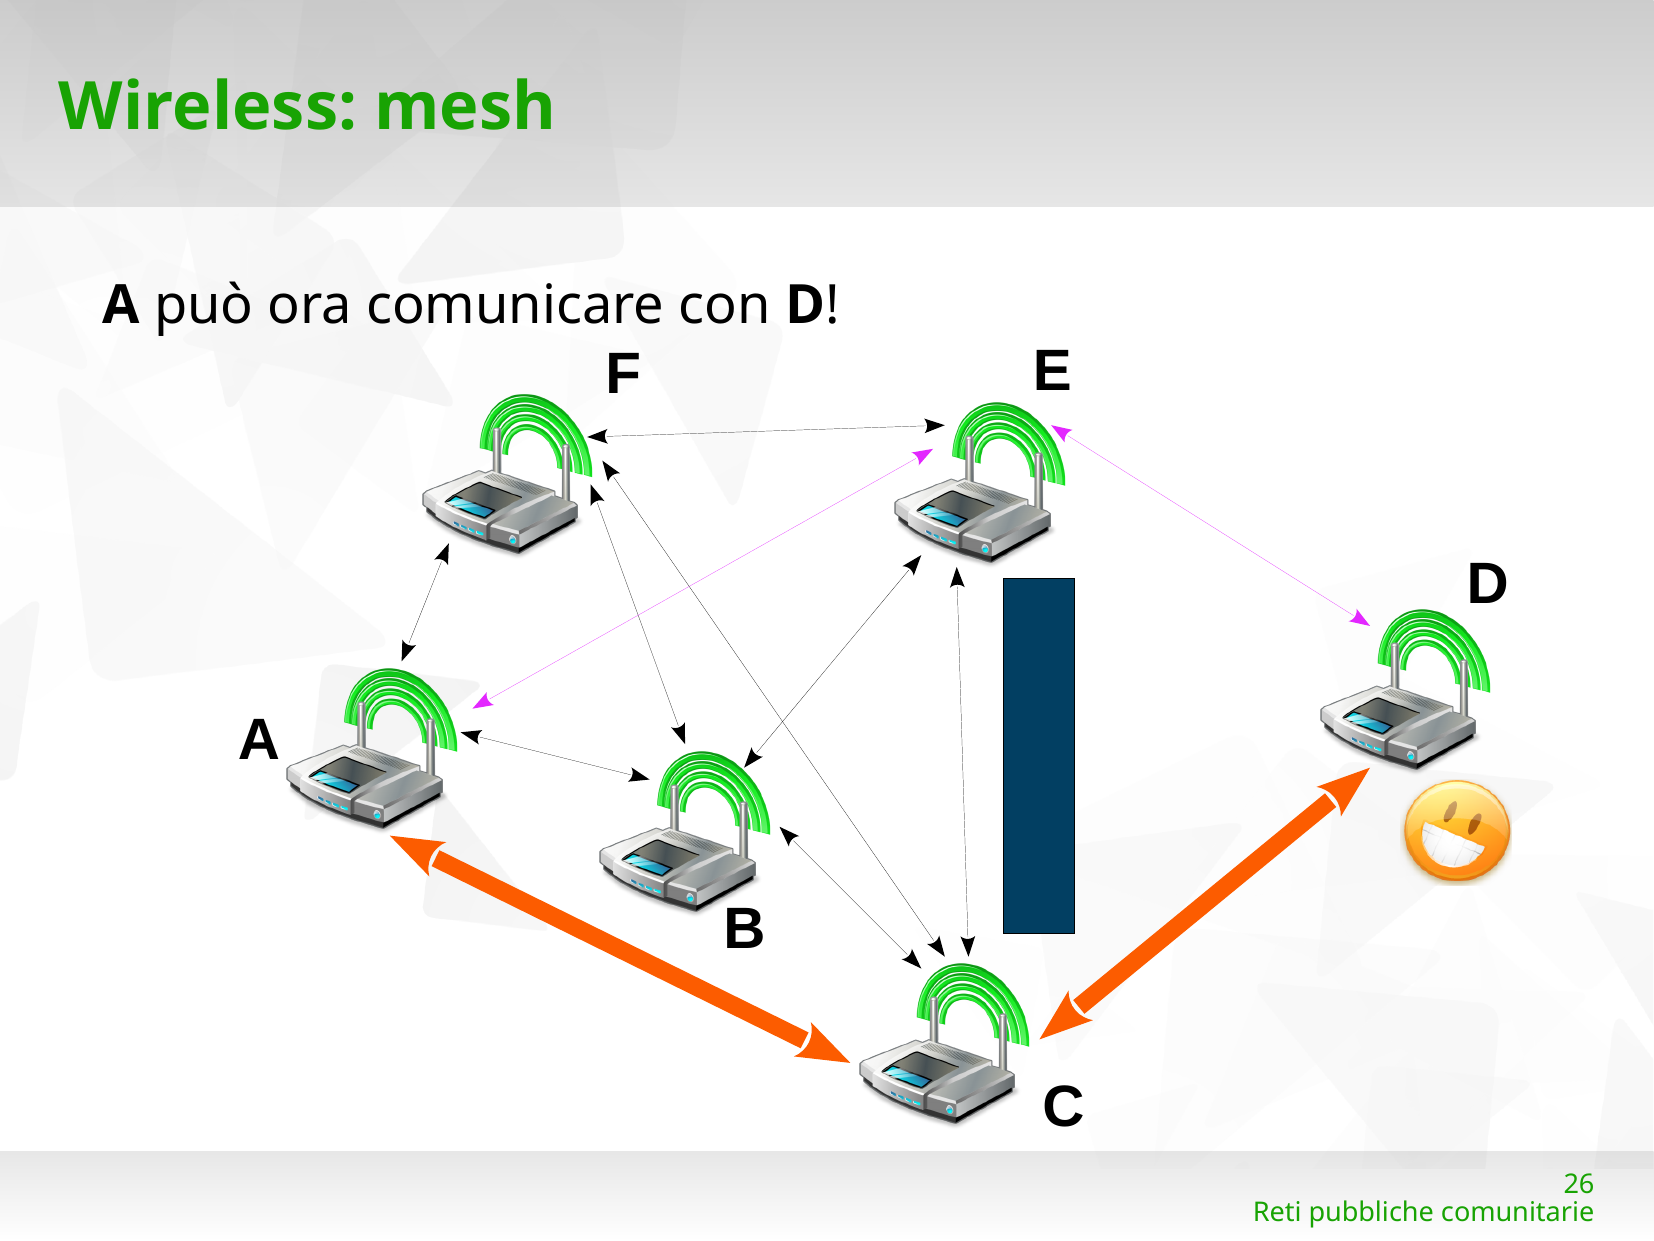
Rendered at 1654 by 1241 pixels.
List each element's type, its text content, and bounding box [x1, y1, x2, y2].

picture [850, 548, 1654, 1169]
text_box C [1027, 1065, 1100, 1146]
picture [277, 649, 473, 836]
picture [1311, 590, 1506, 777]
list A può ora comunicare con D! [59, 265, 1595, 986]
text_box [1003, 578, 1075, 934]
picture [1400, 779, 1512, 886]
text_box D [1451, 543, 1524, 624]
picture [413, 375, 608, 562]
text_box B [708, 888, 781, 969]
text_box F [590, 333, 656, 414]
text_box E [1018, 330, 1087, 411]
picture [590, 732, 786, 919]
text_box A [223, 699, 295, 779]
title Wireless: mesh [59, 29, 1595, 178]
picture [885, 383, 1081, 570]
picture [0, 0, 783, 931]
